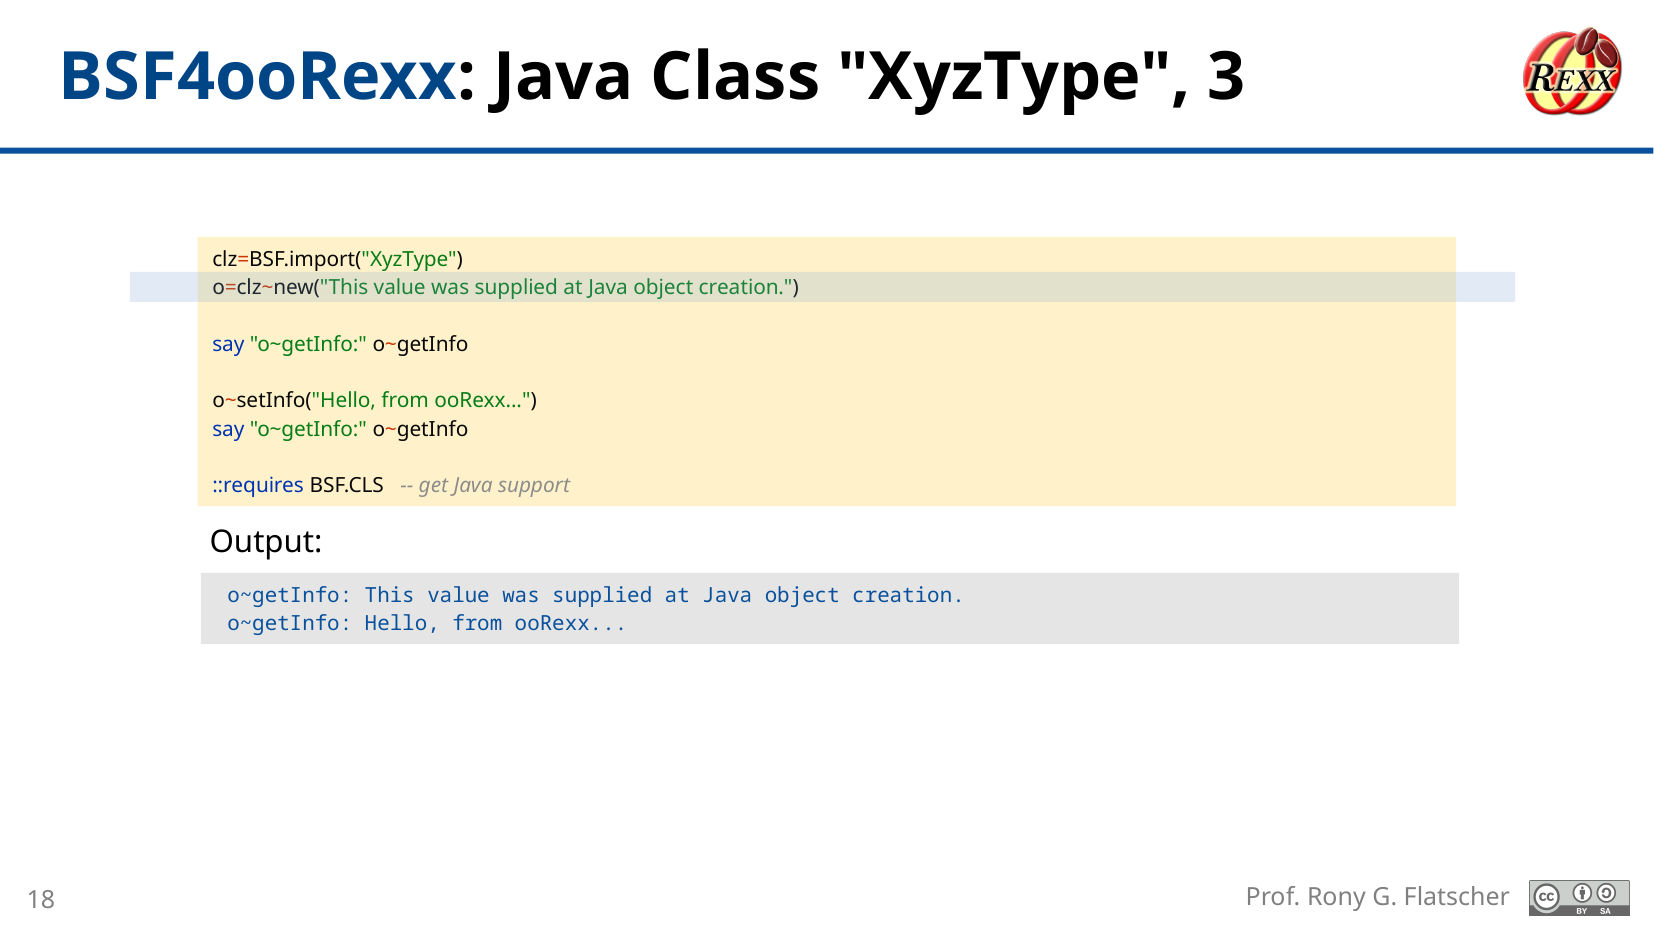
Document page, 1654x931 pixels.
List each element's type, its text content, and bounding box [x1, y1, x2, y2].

text_box clz=BSF.import("XyzType") o=clz~new("This value was supplied at Java object creation.") say "o~getInfo:" o~getInfo o~setInfo("Hello, from ooRexx...") say "o~getInfo:" o~getInfo ::requires BSF.CLS -- get Java support [197, 236, 1457, 271]
title BSF4ooRexx: Java Class "XyzType", 3 [0, 0, 1654, 148]
text_box [129, 271, 1516, 302]
text_box o~getInfo: This value was supplied at Java object creation. o~getInfo: Hello, from ooRexx... [200, 572, 1460, 643]
text_box clz=BSF.import("XyzType") o=clz~new("This value was supplied at Java object creation.") say "o~getInfo:" o~getInfo o~setInfo("Hello, from ooRexx...") say "o~getInfo:" o~getInfo ::requires BSF.CLS -- get Java support [197, 302, 1457, 495]
text_box Output: [194, 511, 1375, 568]
